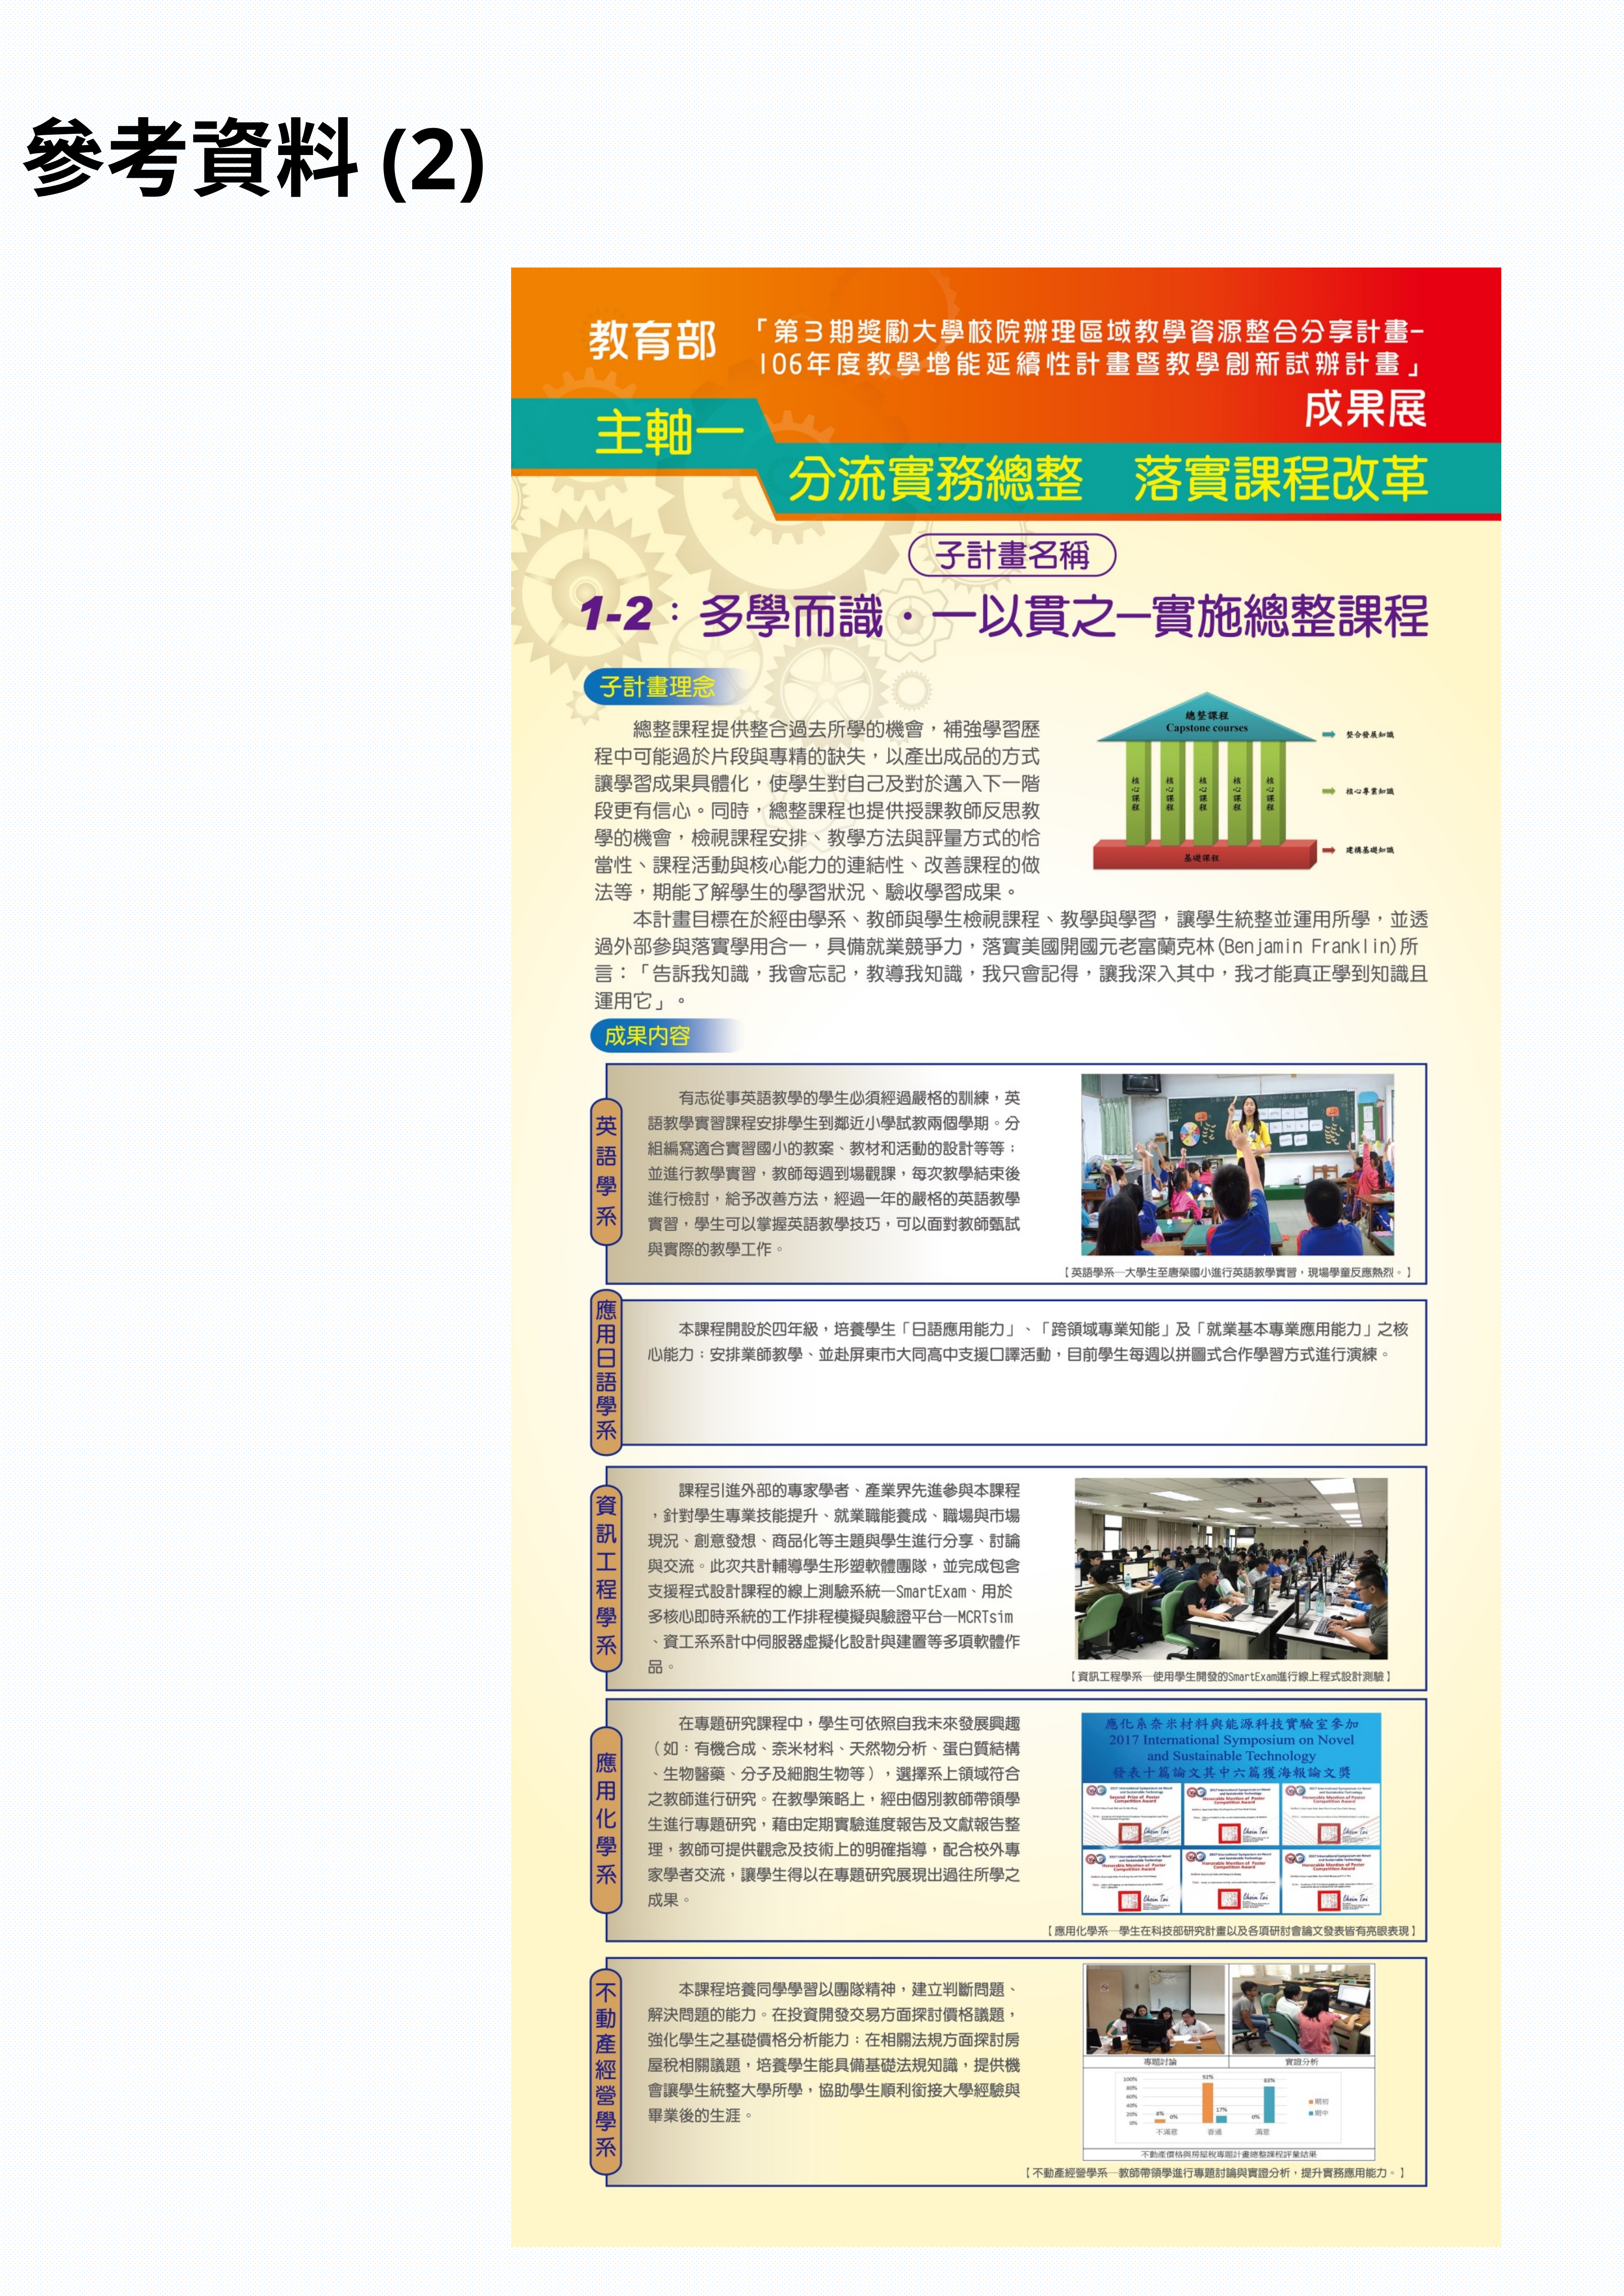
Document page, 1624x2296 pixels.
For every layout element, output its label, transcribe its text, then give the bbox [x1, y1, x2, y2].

picture [511, 268, 1501, 2247]
title 參考資料(2) [13, 16, 626, 295]
